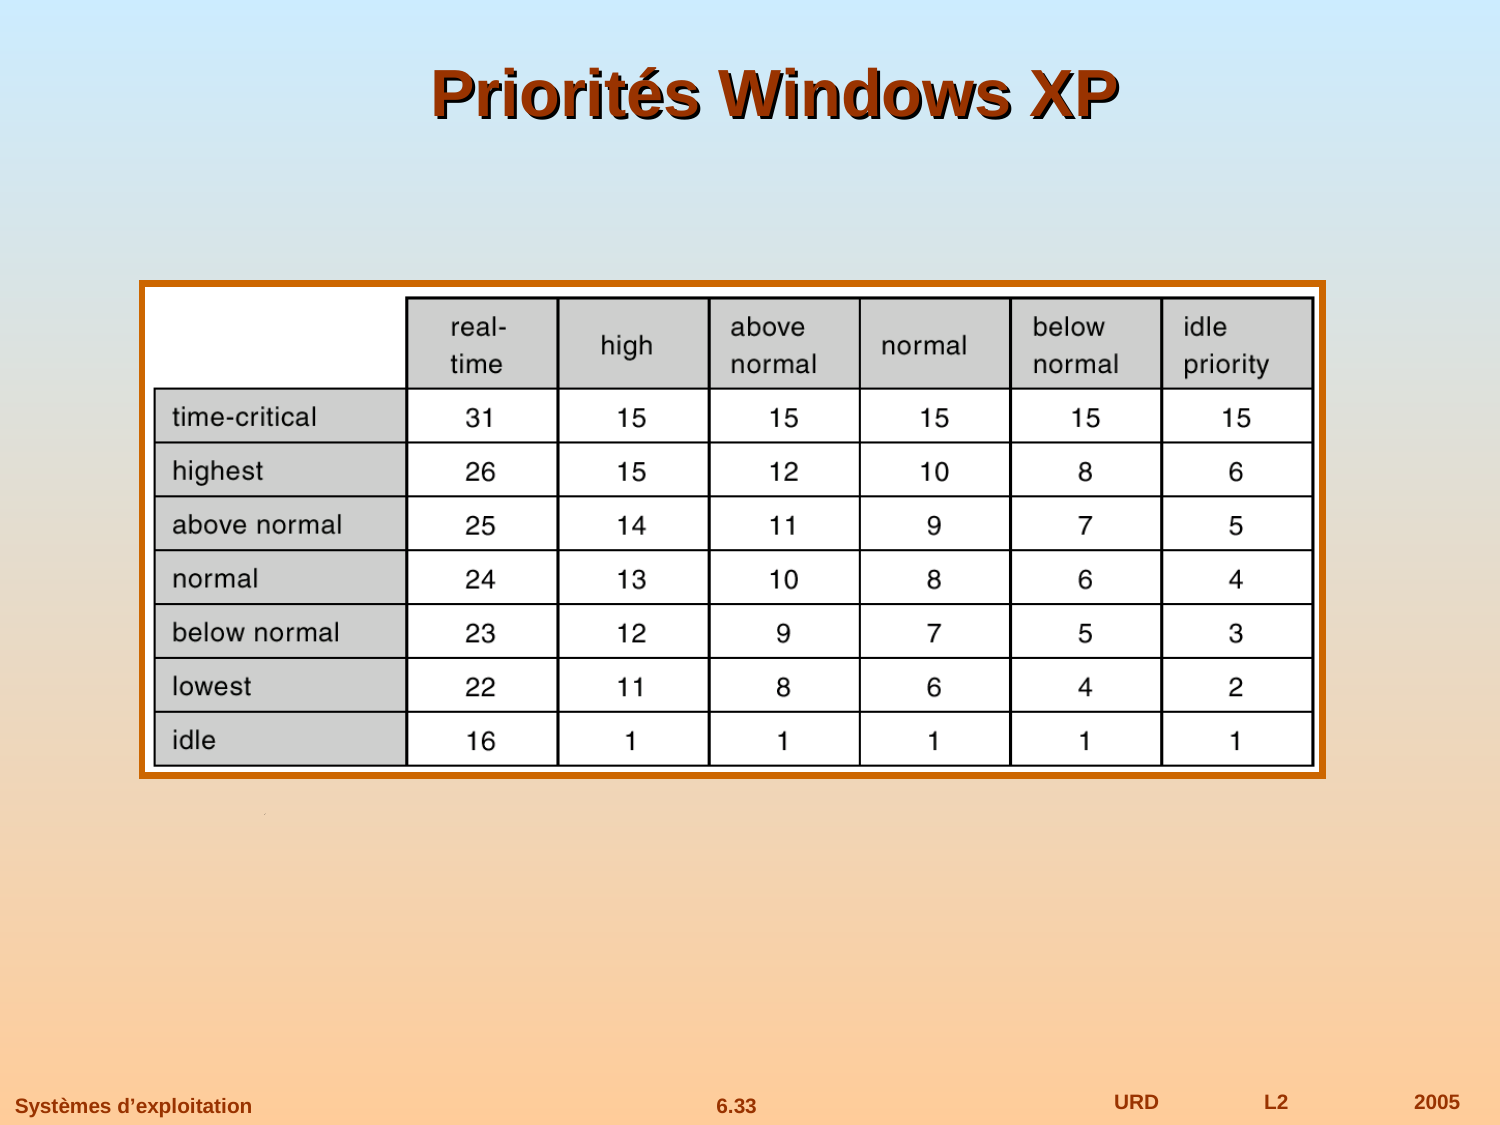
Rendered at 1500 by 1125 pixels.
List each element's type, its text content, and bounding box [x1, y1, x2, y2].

title Priorités Windows XP [112, 37, 1438, 138]
picture [144, 286, 1320, 773]
